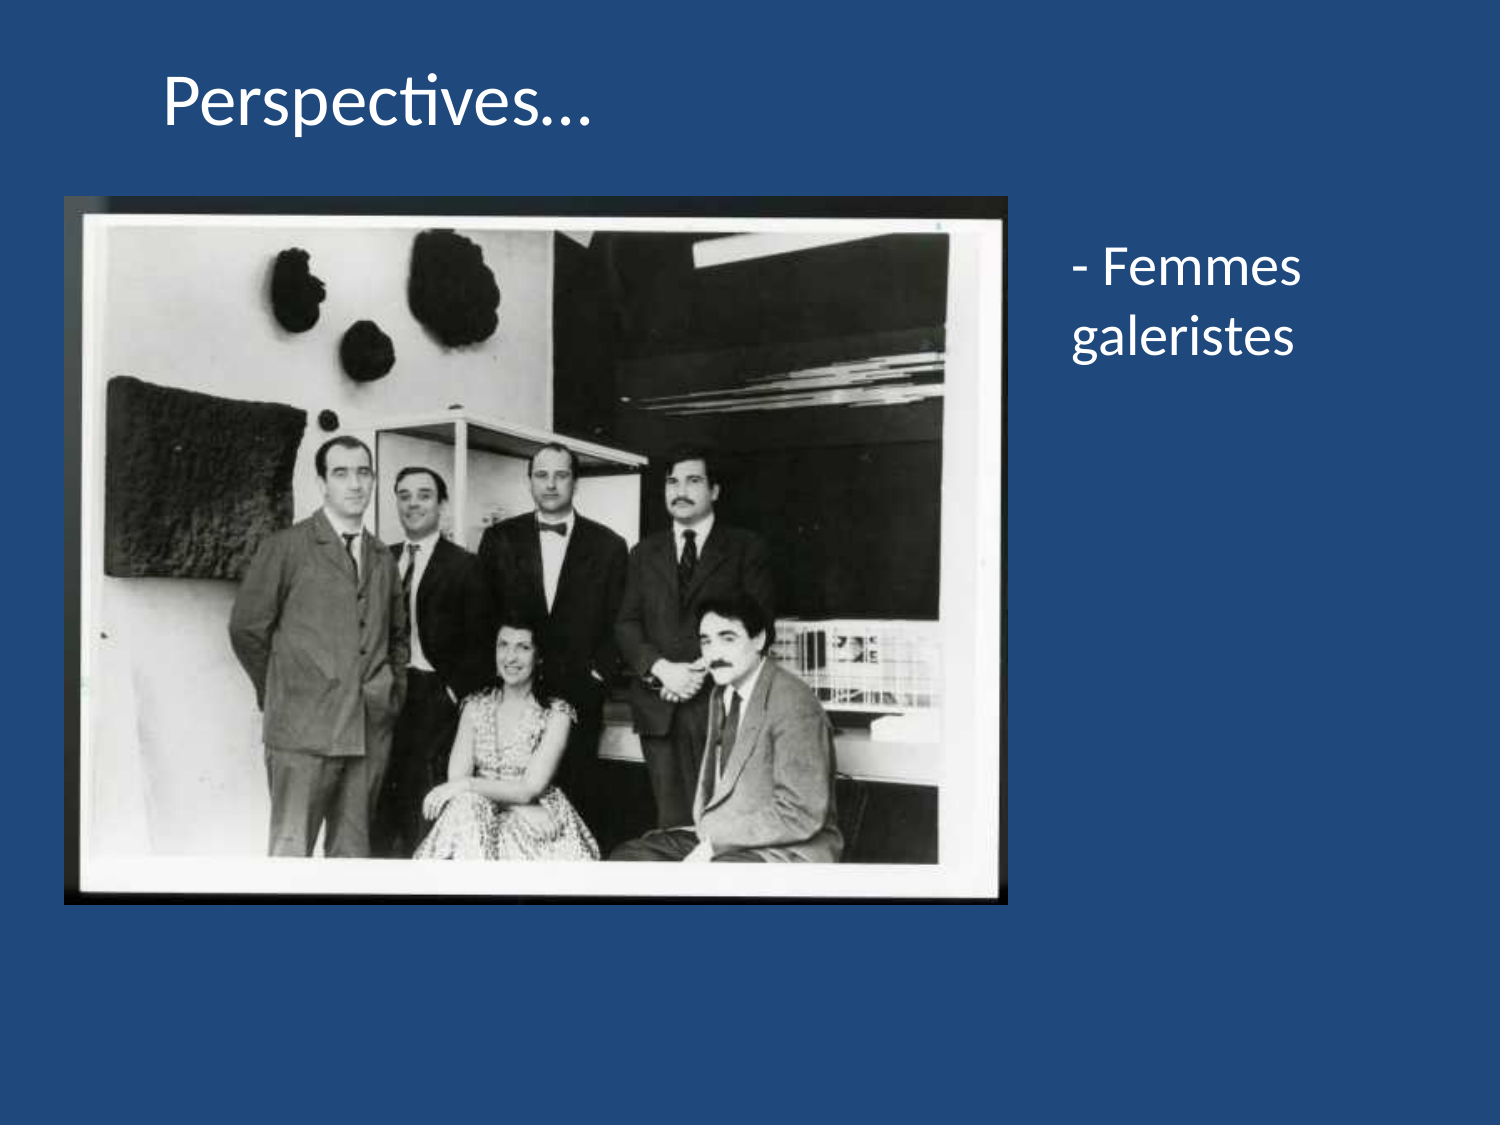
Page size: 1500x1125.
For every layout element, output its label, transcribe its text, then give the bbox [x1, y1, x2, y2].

text_box Perspectives… [147, 42, 1424, 148]
picture [64, 196, 1008, 905]
text_box - Femmes galeristes [1057, 219, 1430, 375]
